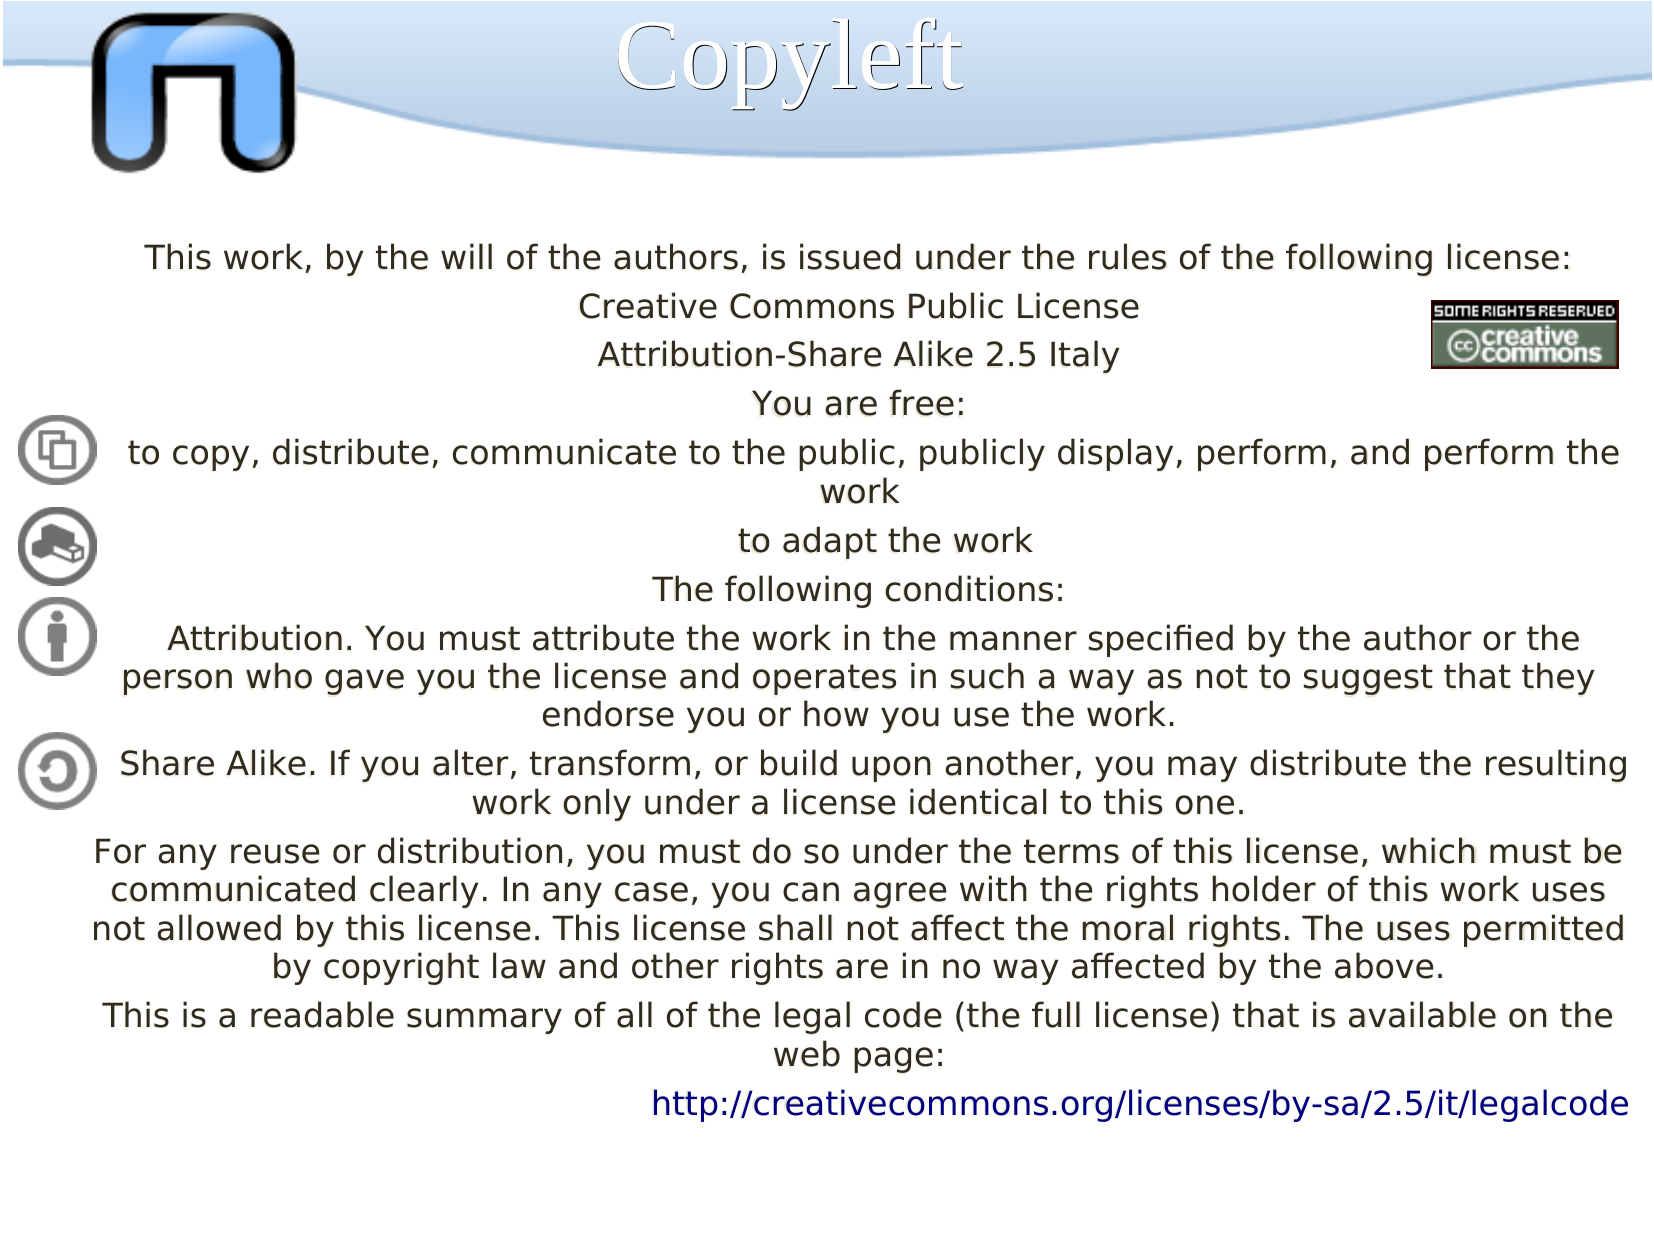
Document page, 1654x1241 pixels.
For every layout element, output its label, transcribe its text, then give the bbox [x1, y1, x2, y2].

text_box Copyleft [439, 0, 1563, 144]
picture [0, 0, 1654, 1241]
list This work, by the will of the authors, is issued under the rules of the following license: Creative Commons Public License Attribution-Share Alike 2.5 Italy You are free: to copy, distribute, communicate to the public, publicly display, perform, and perform the work to adapt the work The following conditions: Attribution. You must attribute the work in the manner specified by the author or the person who gave you the license and operates in such a way as not to suggest that they endorse you or how you use the work. Share Alike. If you alter, transform, or build upon another, you may distribute the resulting work only under a license identical to this one. For any reuse or distribution, you must do so under the terms of this license, which must be communicated clearly. In any case, you can agree with the rights holder of this work uses not allowed by this license. This license shall not affect the moral rights. The uses permitted by copyright law and other rights are in no way affected by the above. This is a readable summary of all of the legal code (the full license) that is available on the web page: http://creativecommons.org/licenses/by-sa/2.5/it/legalcode [81, 232, 1638, 1238]
